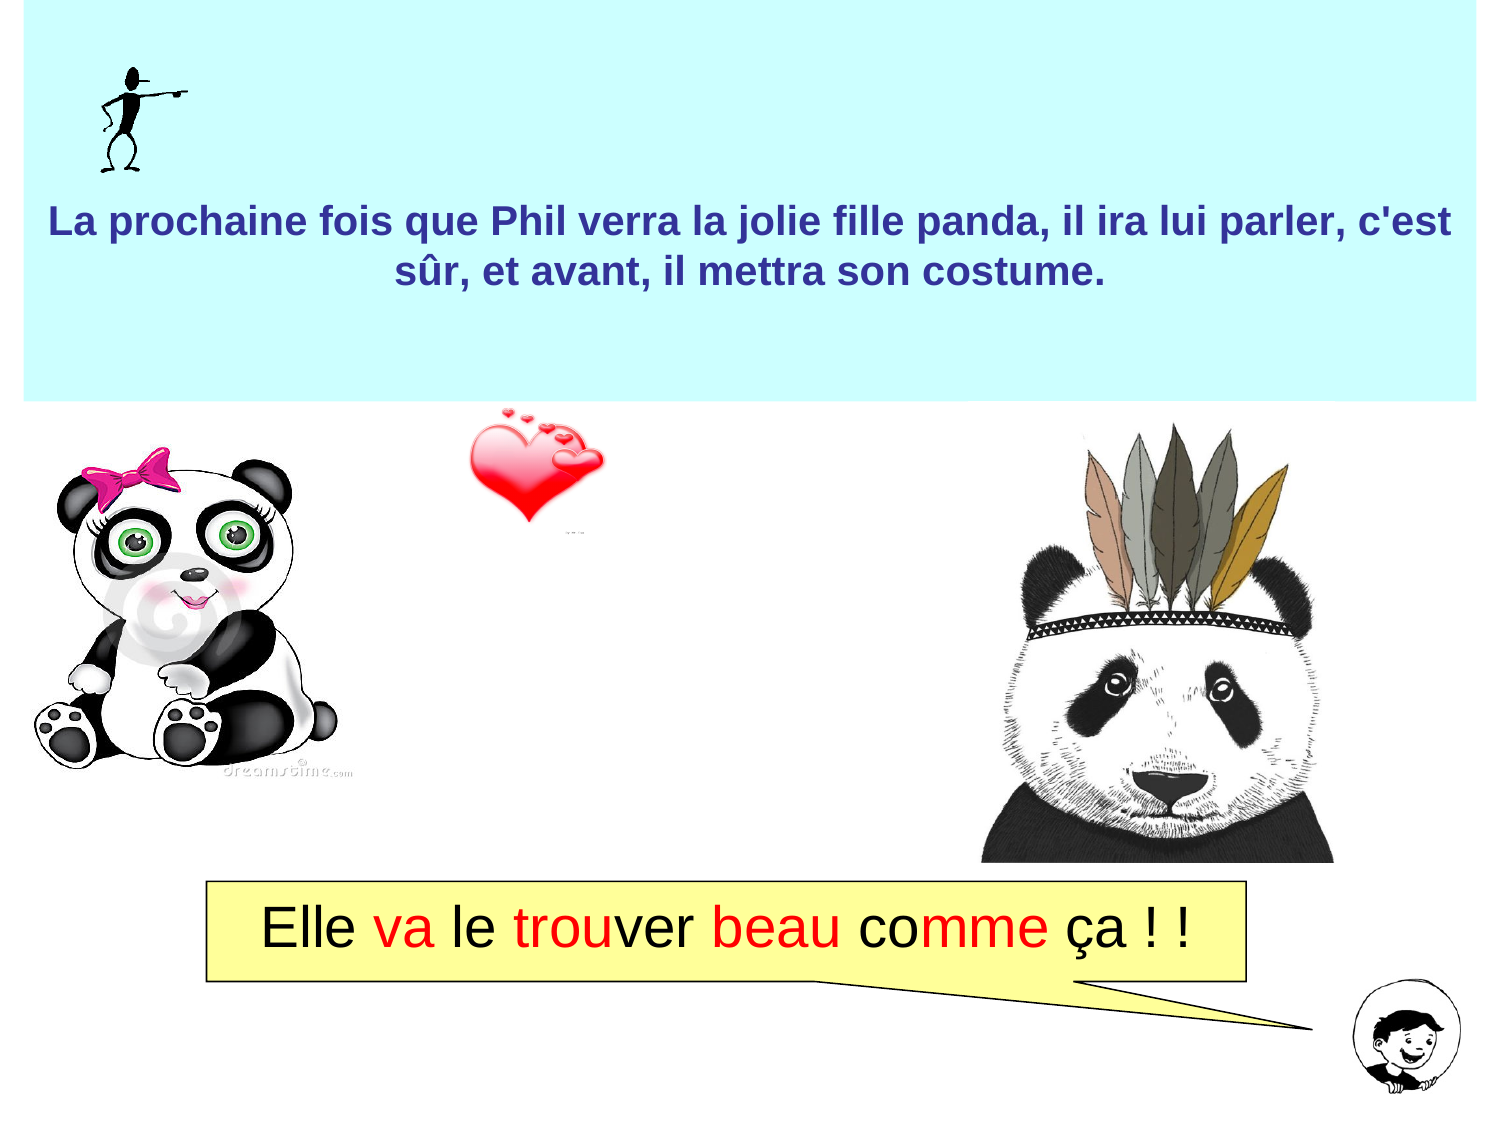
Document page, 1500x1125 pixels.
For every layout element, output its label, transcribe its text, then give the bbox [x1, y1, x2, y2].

title La prochaine fois que Phil verra la jolie fille panda, il ira lui parler, c'est sûr, et avant, il mettra son costume. [23, 0, 1477, 402]
picture [100, 66, 188, 173]
picture [968, 401, 1335, 863]
picture [0, 425, 355, 780]
text_box Elle va le trouver beau comme ça ! ! [206, 881, 1313, 1030]
picture [1352, 976, 1461, 1094]
picture [460, 401, 607, 544]
